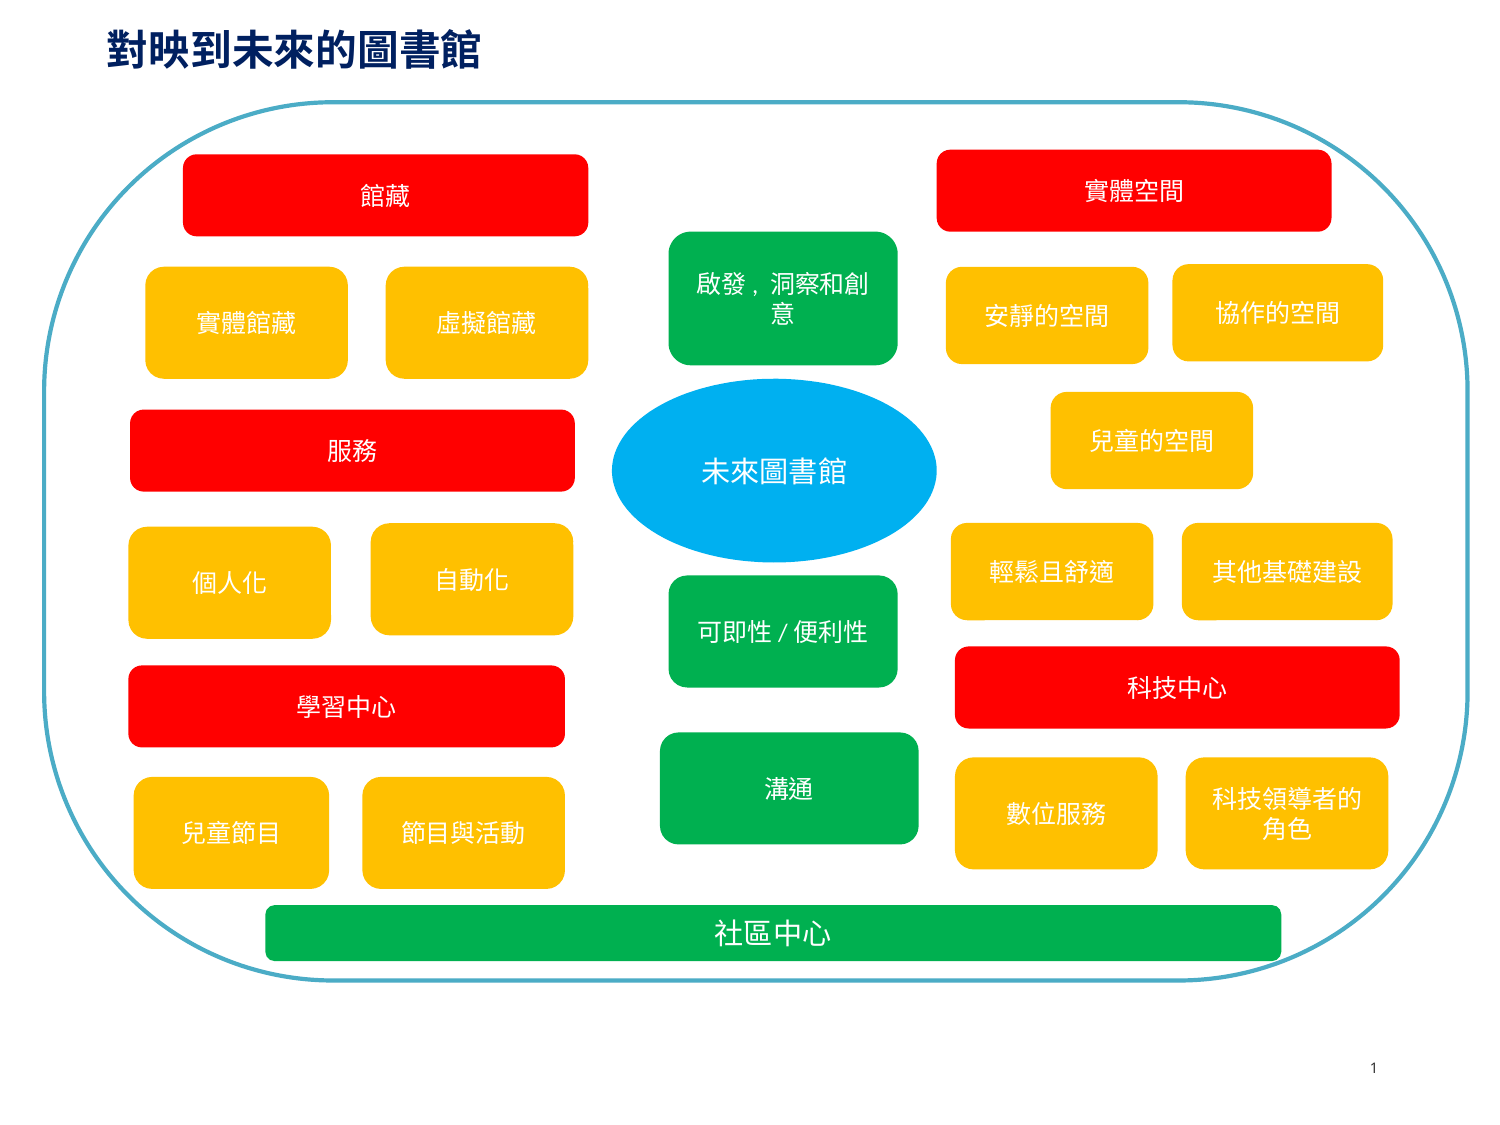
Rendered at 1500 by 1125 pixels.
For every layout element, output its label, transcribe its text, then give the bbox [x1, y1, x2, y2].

text_box 服務 [130, 409, 575, 492]
text_box 學習中心 [128, 665, 565, 748]
text_box 兒童節目 [133, 776, 330, 889]
text_box 兒童的空間 [1050, 391, 1254, 490]
text_box 對映到未來的圖書館 [91, 16, 1427, 83]
text_box 節目與活動 [362, 776, 565, 889]
text_box 社區中心 [265, 905, 1282, 962]
text_box 自動化 [370, 523, 574, 636]
text_box 溝通 [659, 732, 919, 845]
text_box 實體館藏 [145, 266, 348, 379]
text_box 輕鬆且舒適 [950, 522, 1154, 621]
text_box 其他基礎建設 [1181, 522, 1393, 621]
text_box 未來圖書館 [611, 378, 937, 563]
text_box 科技領導者的角色 [1185, 757, 1389, 870]
text_box 數位服務 [954, 757, 1158, 870]
text_box 個人化 [128, 526, 332, 639]
text_box 啟發, 洞察和創意 [668, 231, 898, 366]
text_box 協作的空間 [1172, 264, 1384, 362]
text_box 科技中心 [954, 646, 1400, 729]
text_box 實體空間 [936, 149, 1332, 232]
text_box 館藏 [182, 154, 589, 237]
text_box 可即性/便利性 [668, 575, 898, 688]
text_box 虛擬館藏 [385, 266, 589, 379]
text_box 1 [1369, 1037, 1453, 1079]
text_box 安靜的空間 [945, 266, 1149, 365]
